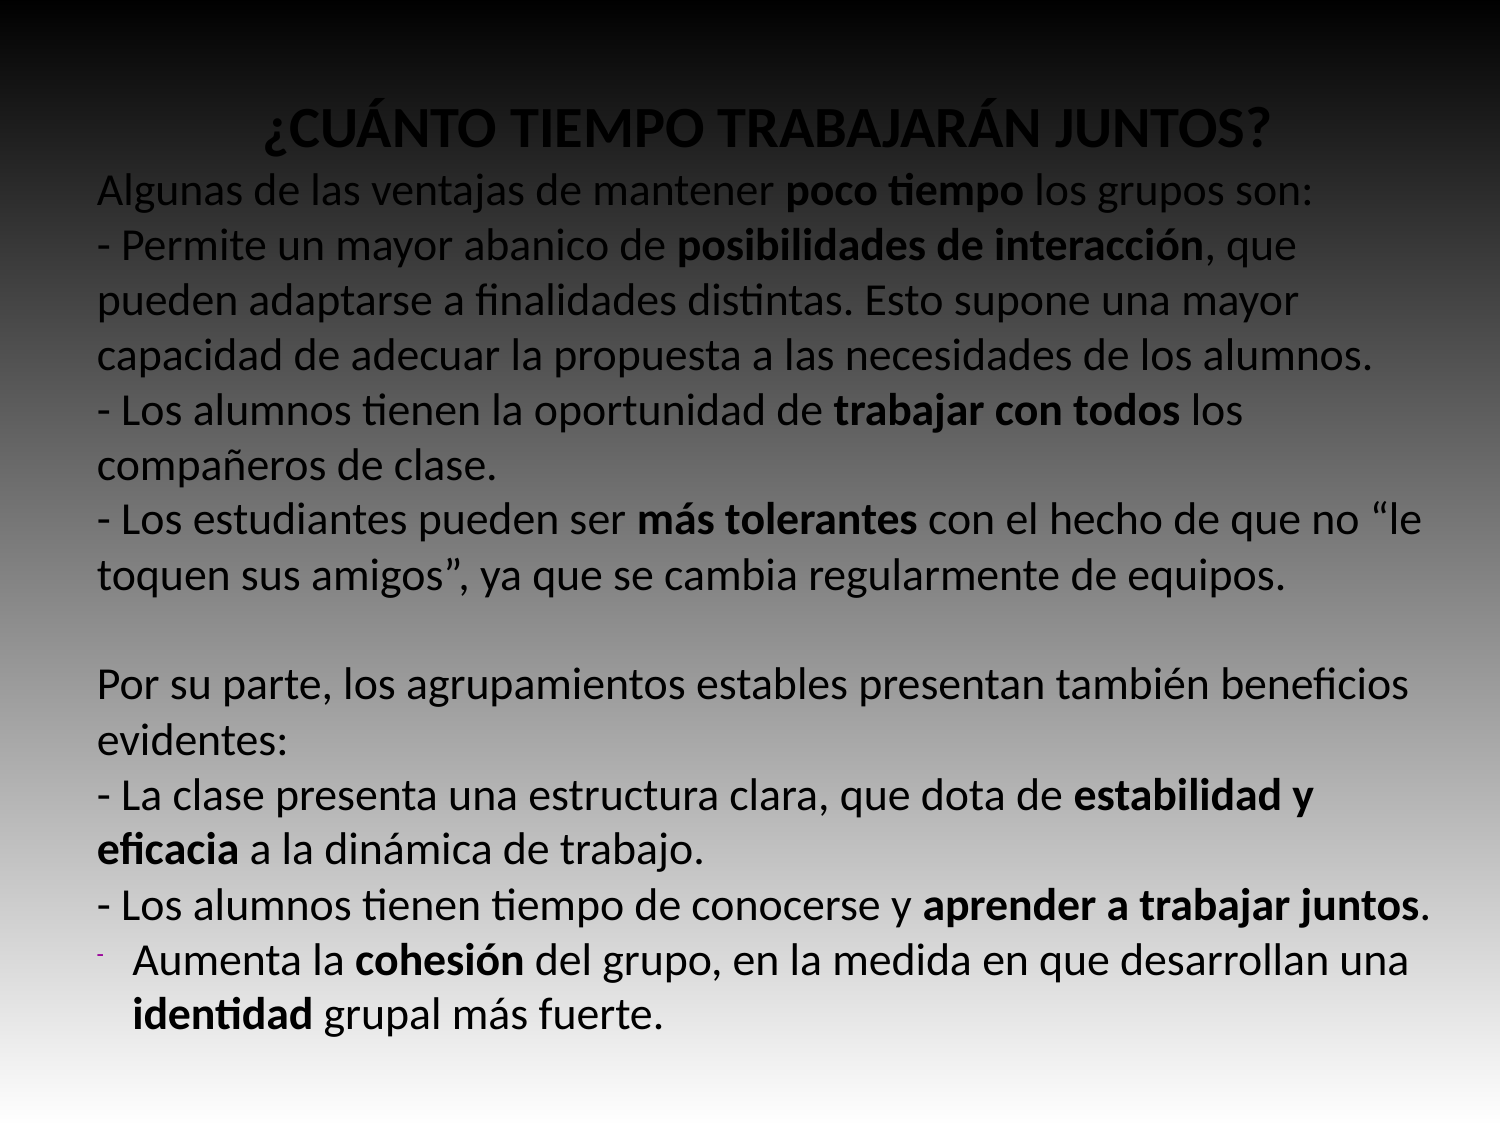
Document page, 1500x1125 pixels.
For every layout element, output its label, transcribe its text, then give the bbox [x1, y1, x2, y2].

text_box ¿CUÁNTO TIEMPO TRABAJARÁN JUNTOS? Algunas de las ventajas de mantener poco tiempo los grupos son: - Permite un mayor abanico de posibilidades de interacción, que pueden adaptarse a finalidades distintas. Esto supone una mayor capacidad de adecuar la propuesta a las necesidades de los alumnos. - Los alumnos tienen la oportunidad de trabajar con todos los compañeros de clase. - Los estudiantes pueden ser más tolerantes con el hecho de que no “le toquen sus amigos”, ya que se cambia regularmente de equipos. Por su parte, los agrupamientos estables presentan también beneficios evidentes: - La clase presenta una estructura clara, que dota de estabilidad y eficacia a la dinámica de trabajo. - Los alumnos tienen tiempo de conocerse y aprender a trabajar juntos. Aumenta la cohesión del grupo, en la medida en que desarrollan una identidad grupal más fuerte. [82, 82, 1454, 1047]
